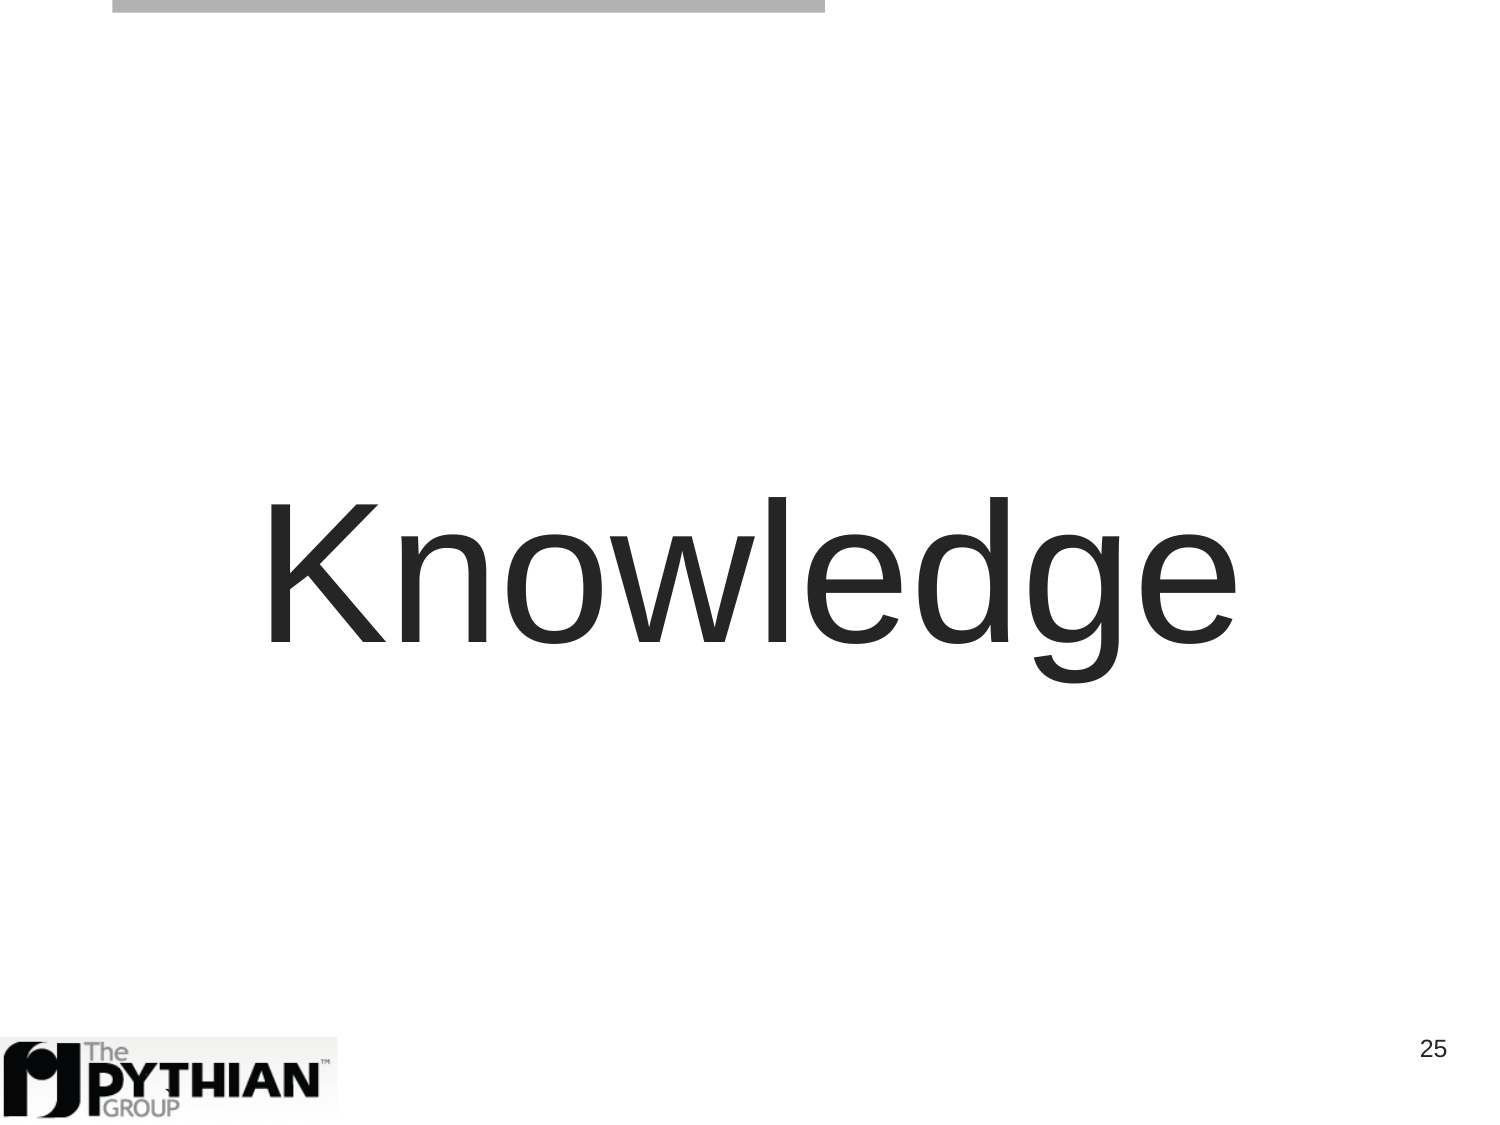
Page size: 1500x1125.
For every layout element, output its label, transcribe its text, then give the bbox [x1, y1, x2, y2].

text_box Knowledge [0, 0, 1500, 1125]
